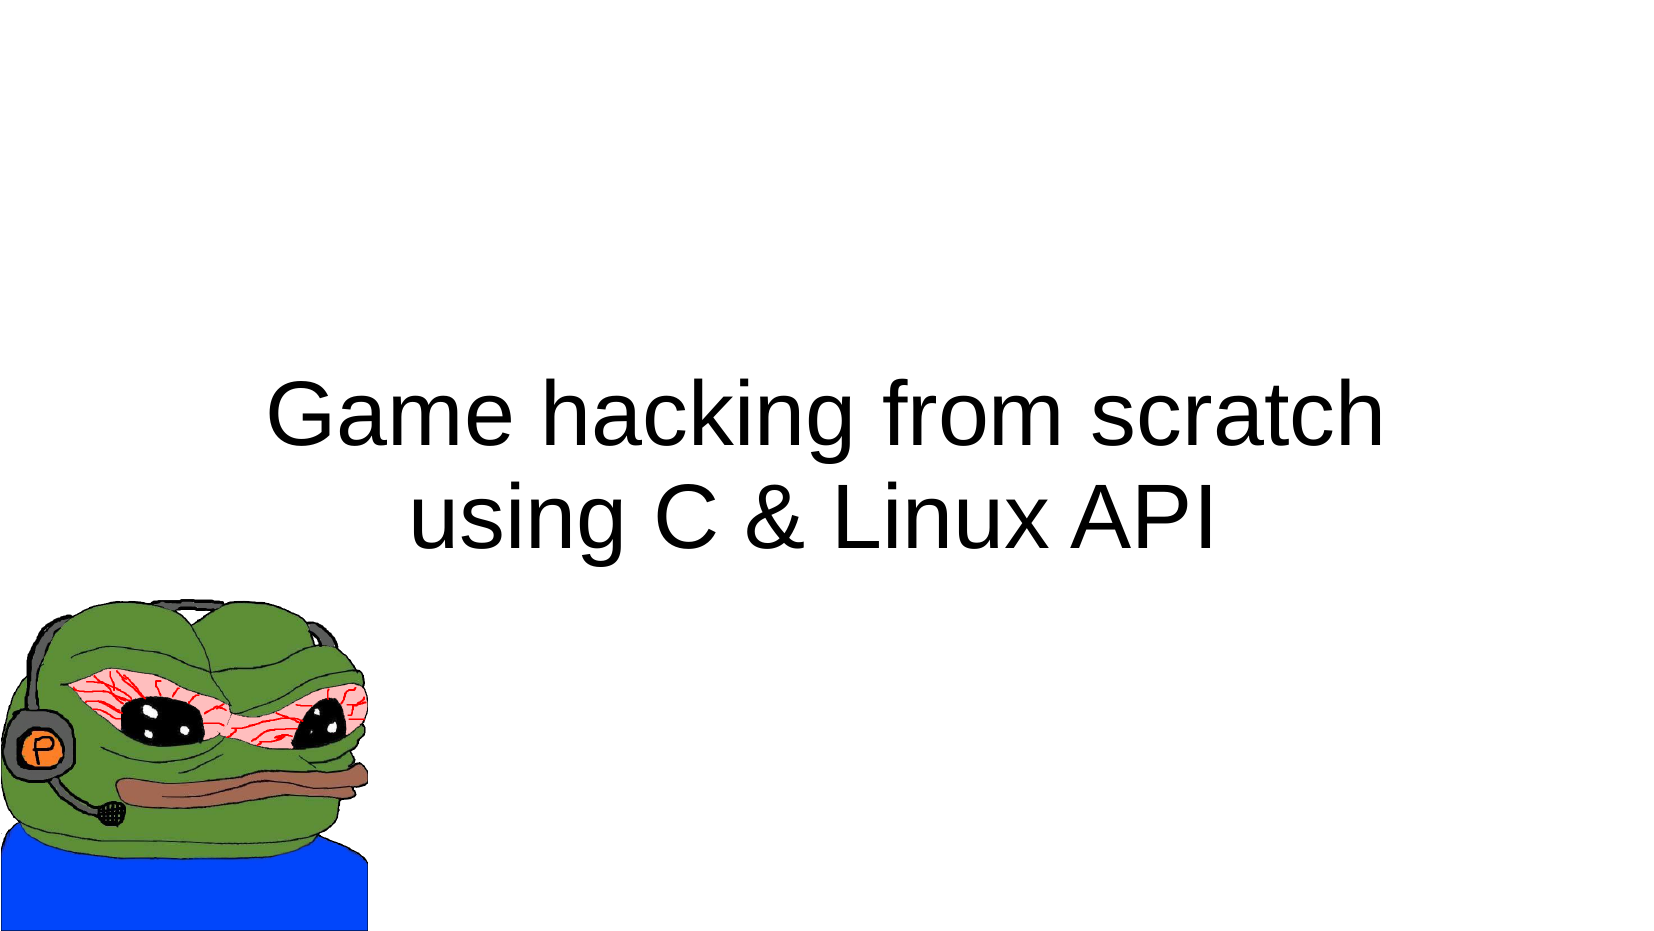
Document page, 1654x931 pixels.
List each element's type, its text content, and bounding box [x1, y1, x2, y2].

picture [0, 598, 368, 931]
title Game hacking from scratch using C & Linux API [251, 362, 1403, 568]
